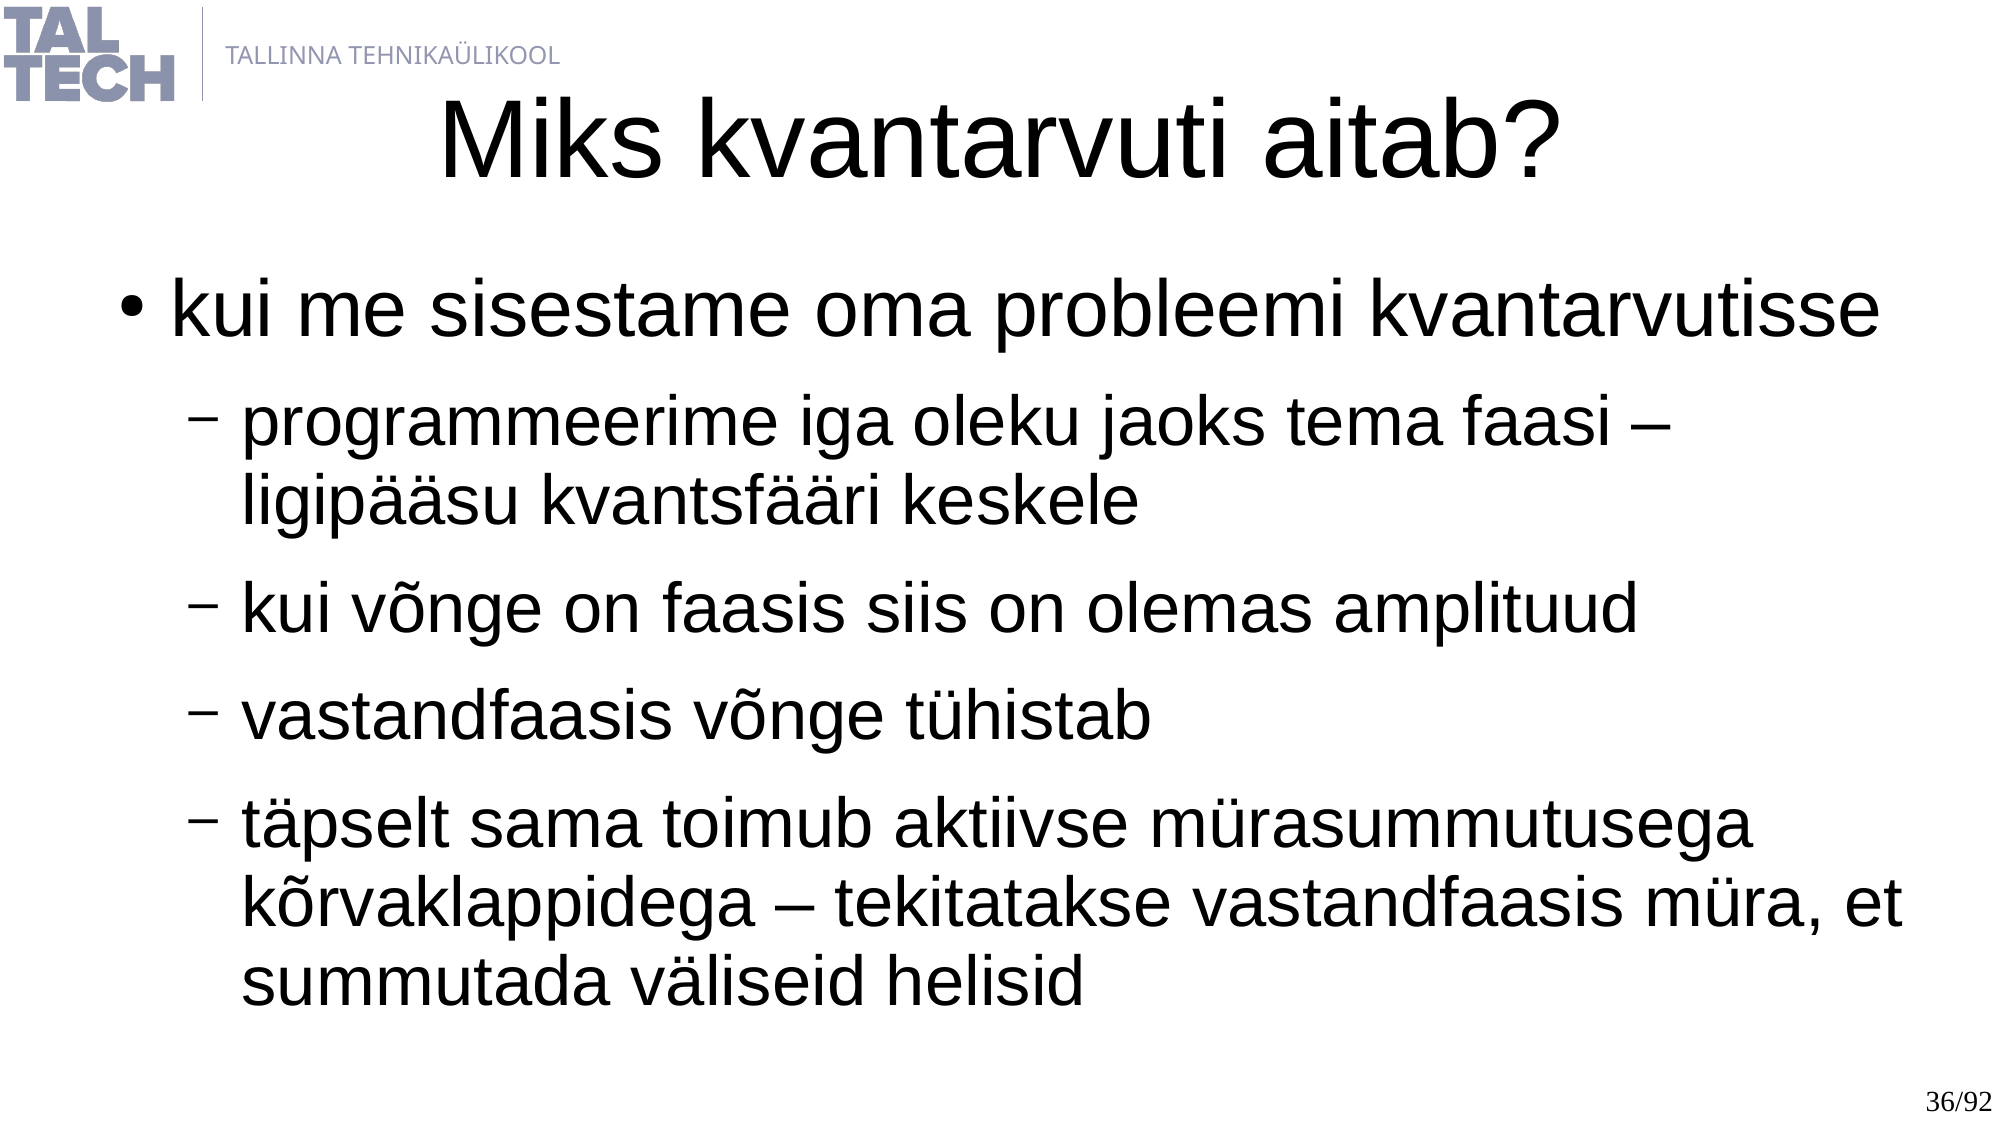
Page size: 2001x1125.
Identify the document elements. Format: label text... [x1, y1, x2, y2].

list kui me sisestame oma probleemi kvantarvutisse programmeerime iga oleku jaoks tema faasi – ligipääsu kvantsfääri keskele kui võnge on faasis siis on olemas amplituud vastandfaasis võnge tühistab täpselt sama toimub aktiivse mürasummutusega kõrvaklappidega – tekitatakse vastandfaasis müra, et summutada väliseid helisid [99, 263, 1949, 1063]
picture [0, 0, 178, 107]
title Miks kvantarvuti aitab? [99, 44, 1901, 233]
